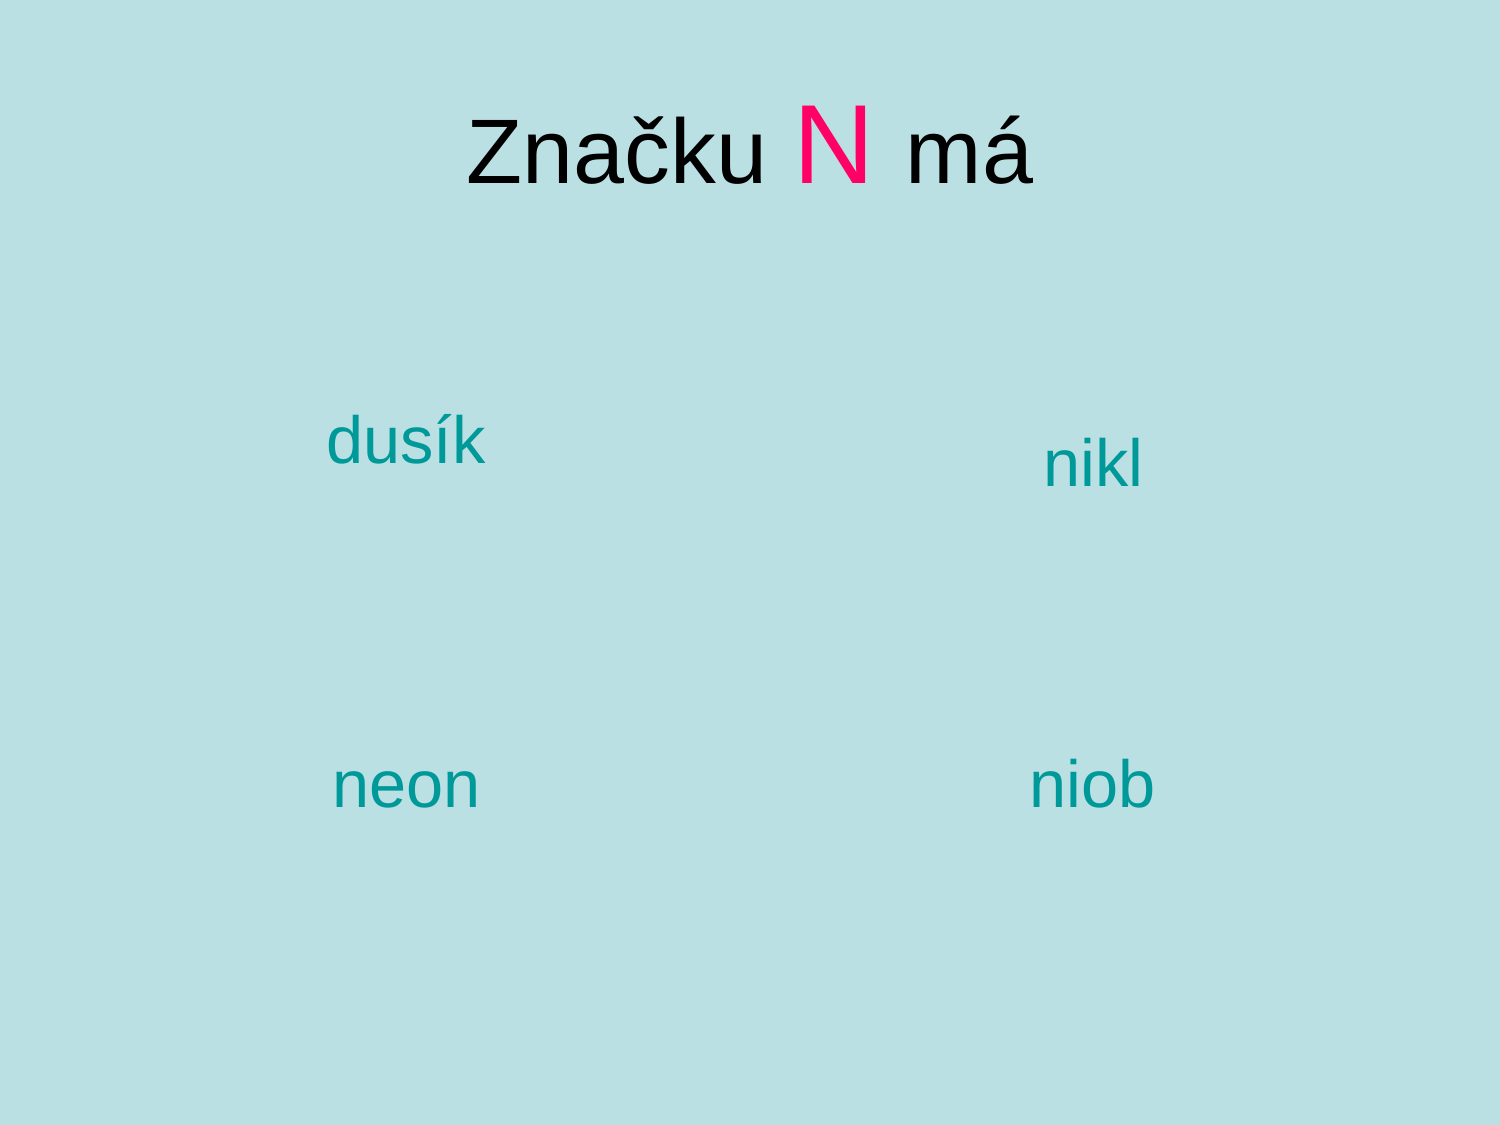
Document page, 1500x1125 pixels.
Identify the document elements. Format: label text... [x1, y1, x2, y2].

table_header niob [763, 646, 1423, 1005]
title Značku N má [75, 45, 1426, 233]
table_header dusík [75, 262, 737, 621]
table_header nikl [763, 262, 1425, 621]
table_header neon [75, 646, 737, 1005]
